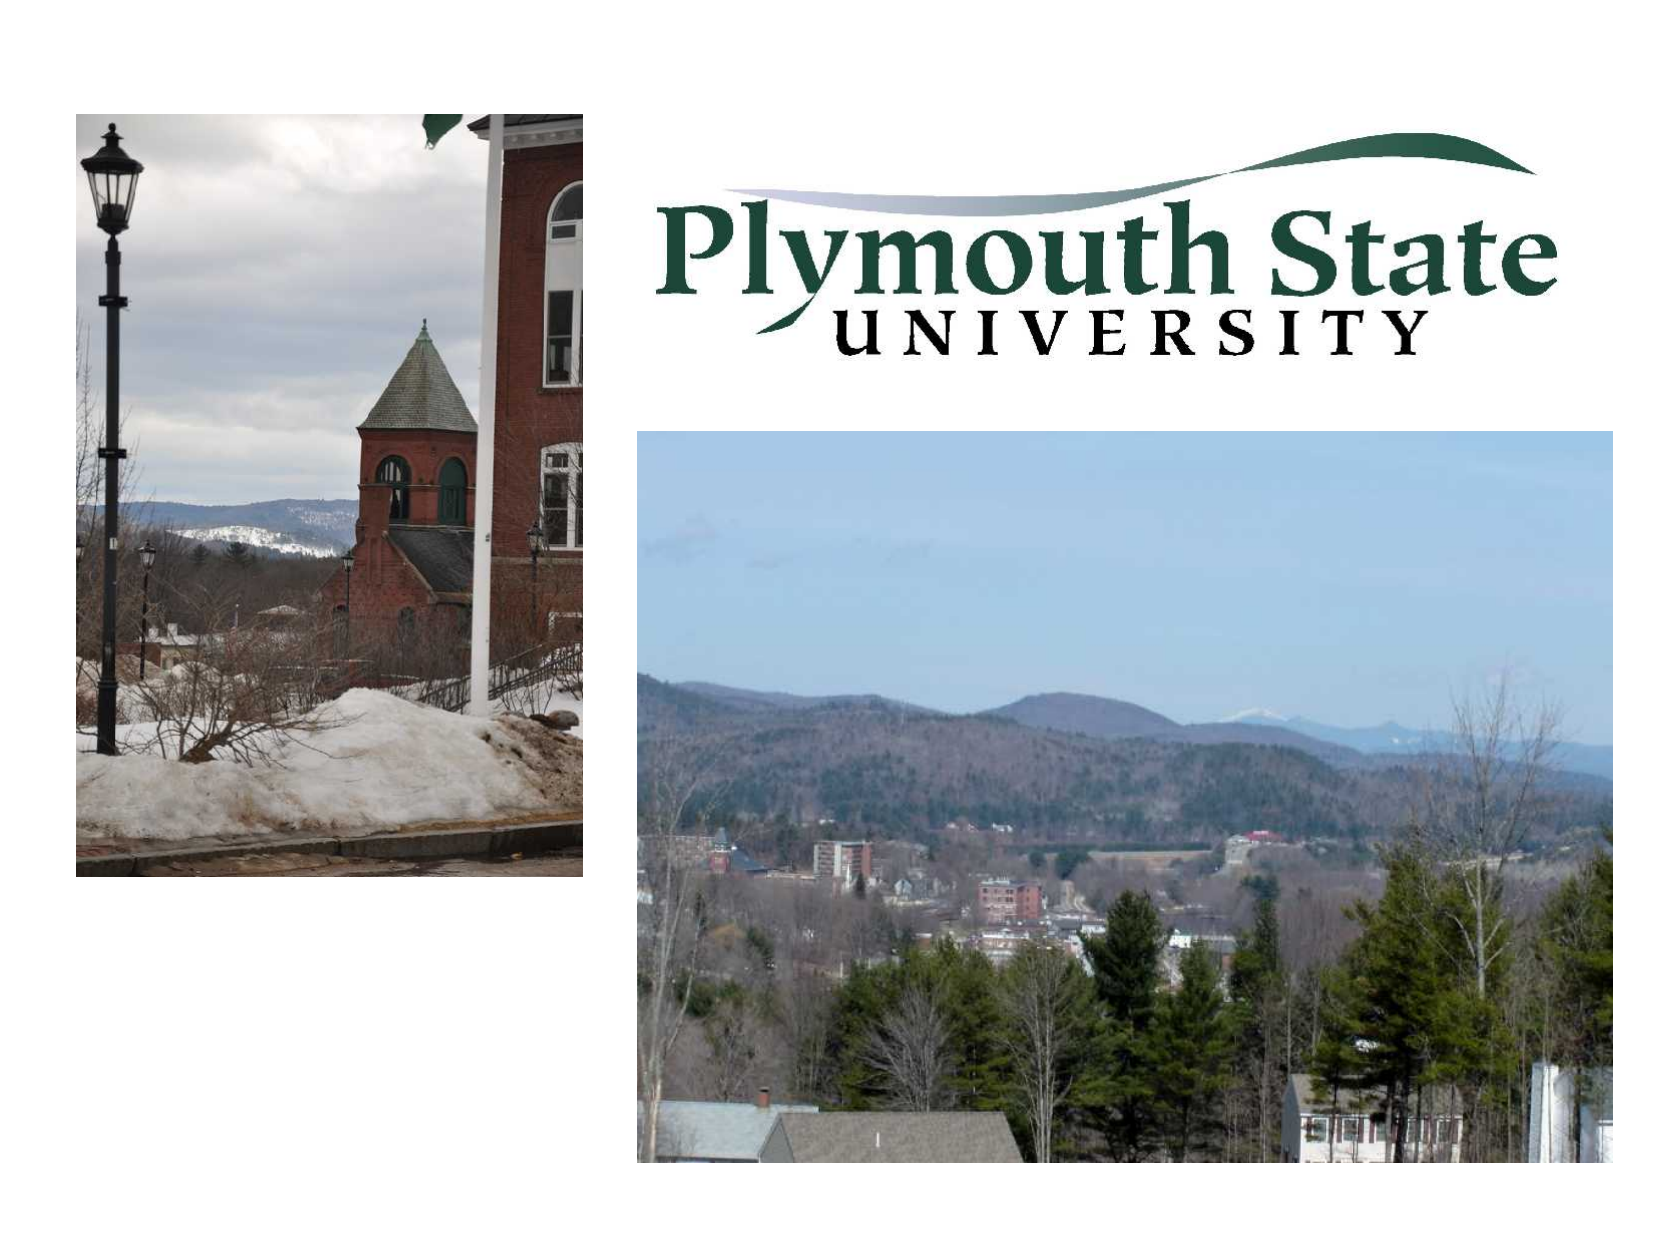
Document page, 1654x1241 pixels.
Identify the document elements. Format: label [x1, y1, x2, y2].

picture [76, 114, 583, 877]
picture [637, 431, 1613, 1163]
picture [637, 112, 1576, 376]
